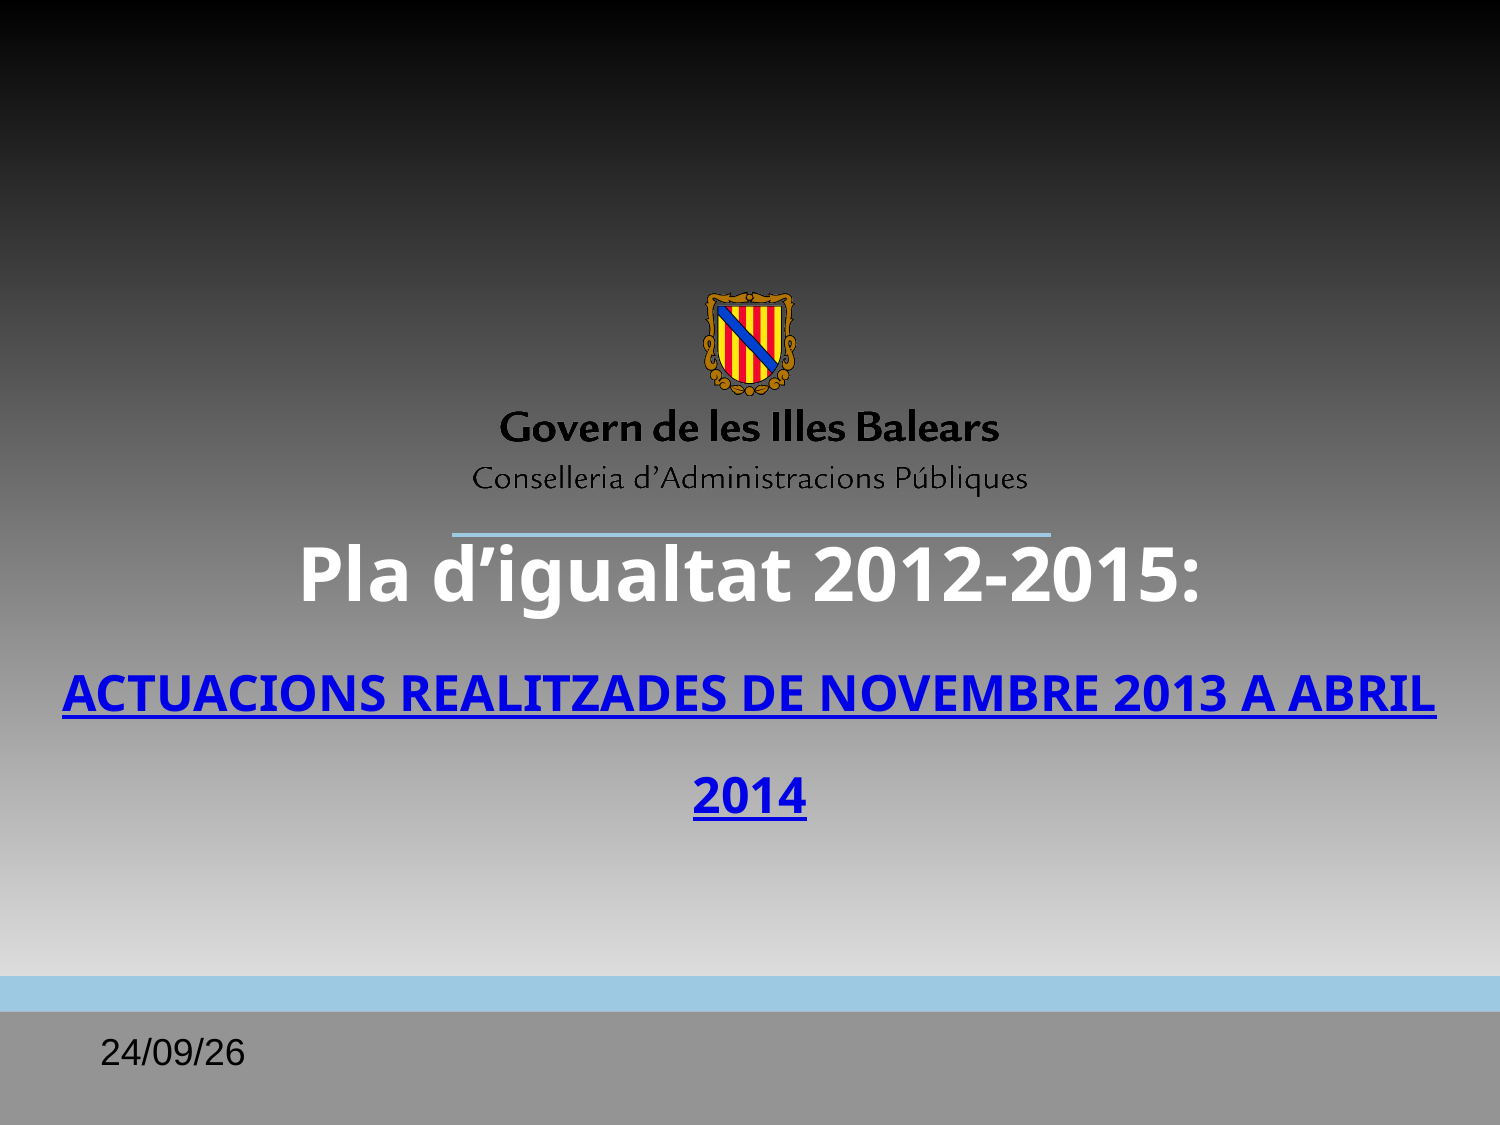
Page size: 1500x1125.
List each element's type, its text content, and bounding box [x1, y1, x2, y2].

title Pla d’igualtat 2012-2015: ACTUACIONS REALITZADES DE NOVEMBRE 2013 A ABRIL 2014 [0, 656, 1500, 950]
picture [473, 292, 1027, 497]
